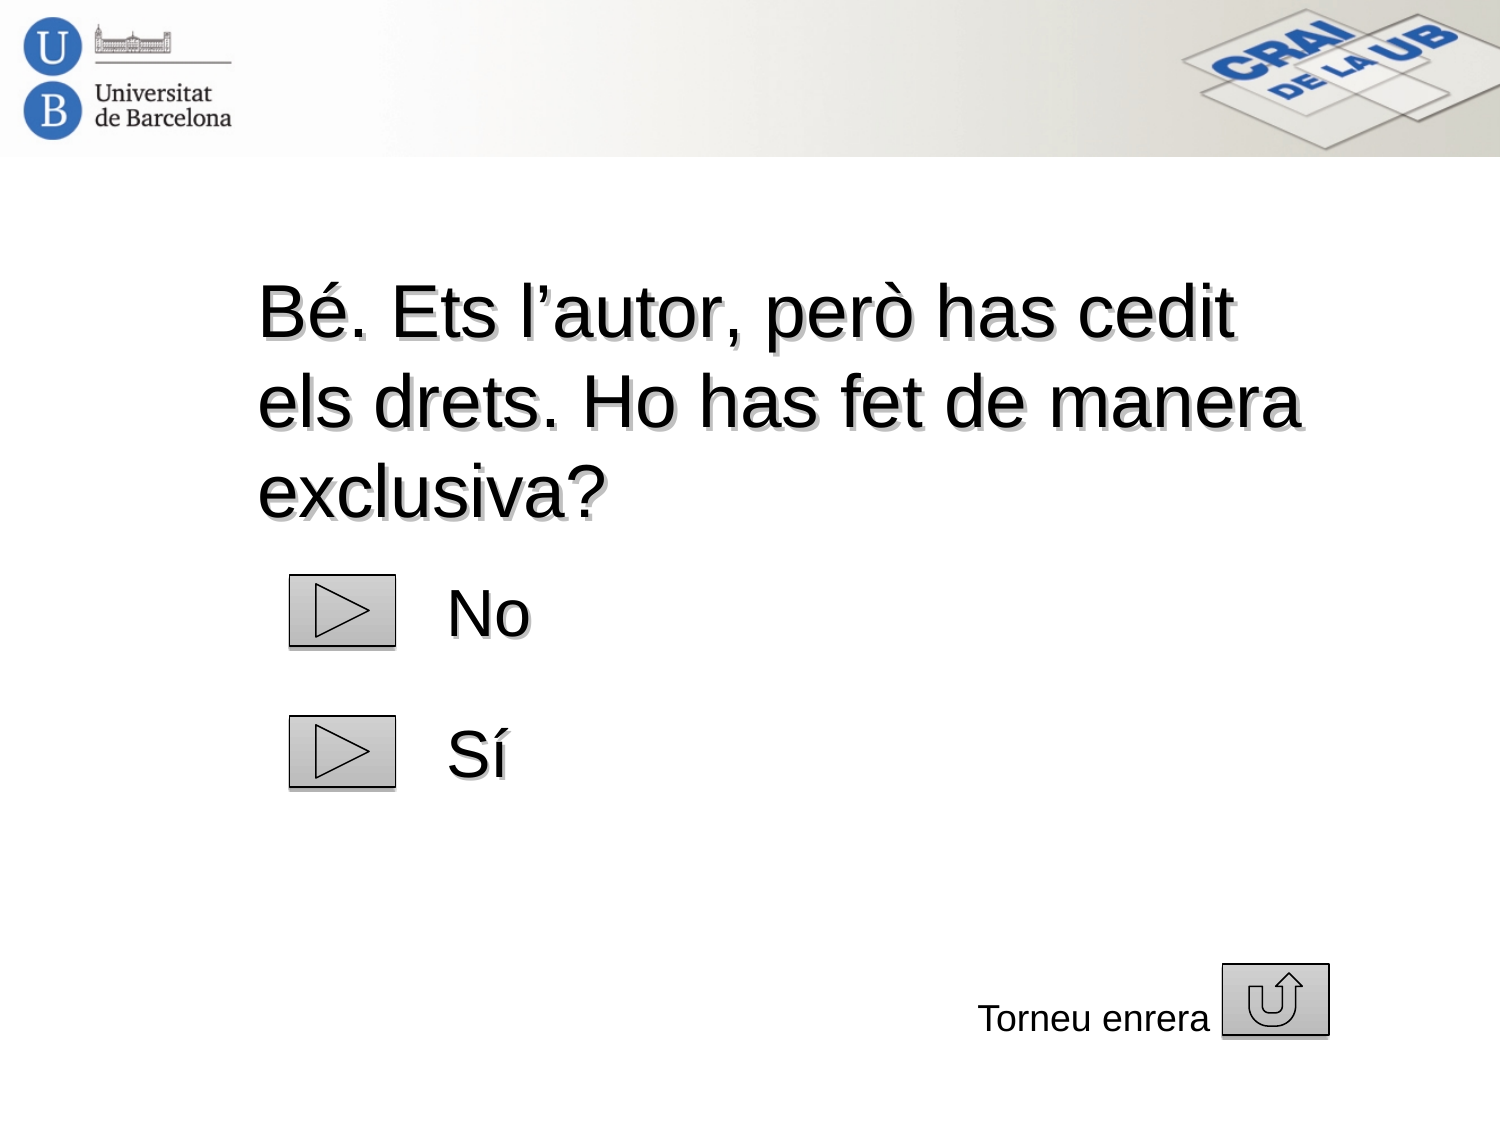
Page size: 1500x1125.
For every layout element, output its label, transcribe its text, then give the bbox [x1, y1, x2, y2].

text_box [1222, 964, 1329, 1036]
text_box No [431, 562, 999, 659]
text_box [289, 575, 396, 646]
text_box Torneu enrera [962, 986, 1235, 1047]
text_box Sí [431, 702, 999, 799]
text_box [289, 716, 396, 787]
title Bé. Ets l’autor, però has cedit els drets. Ho has fet de manera exclusiva? [242, 255, 1353, 443]
